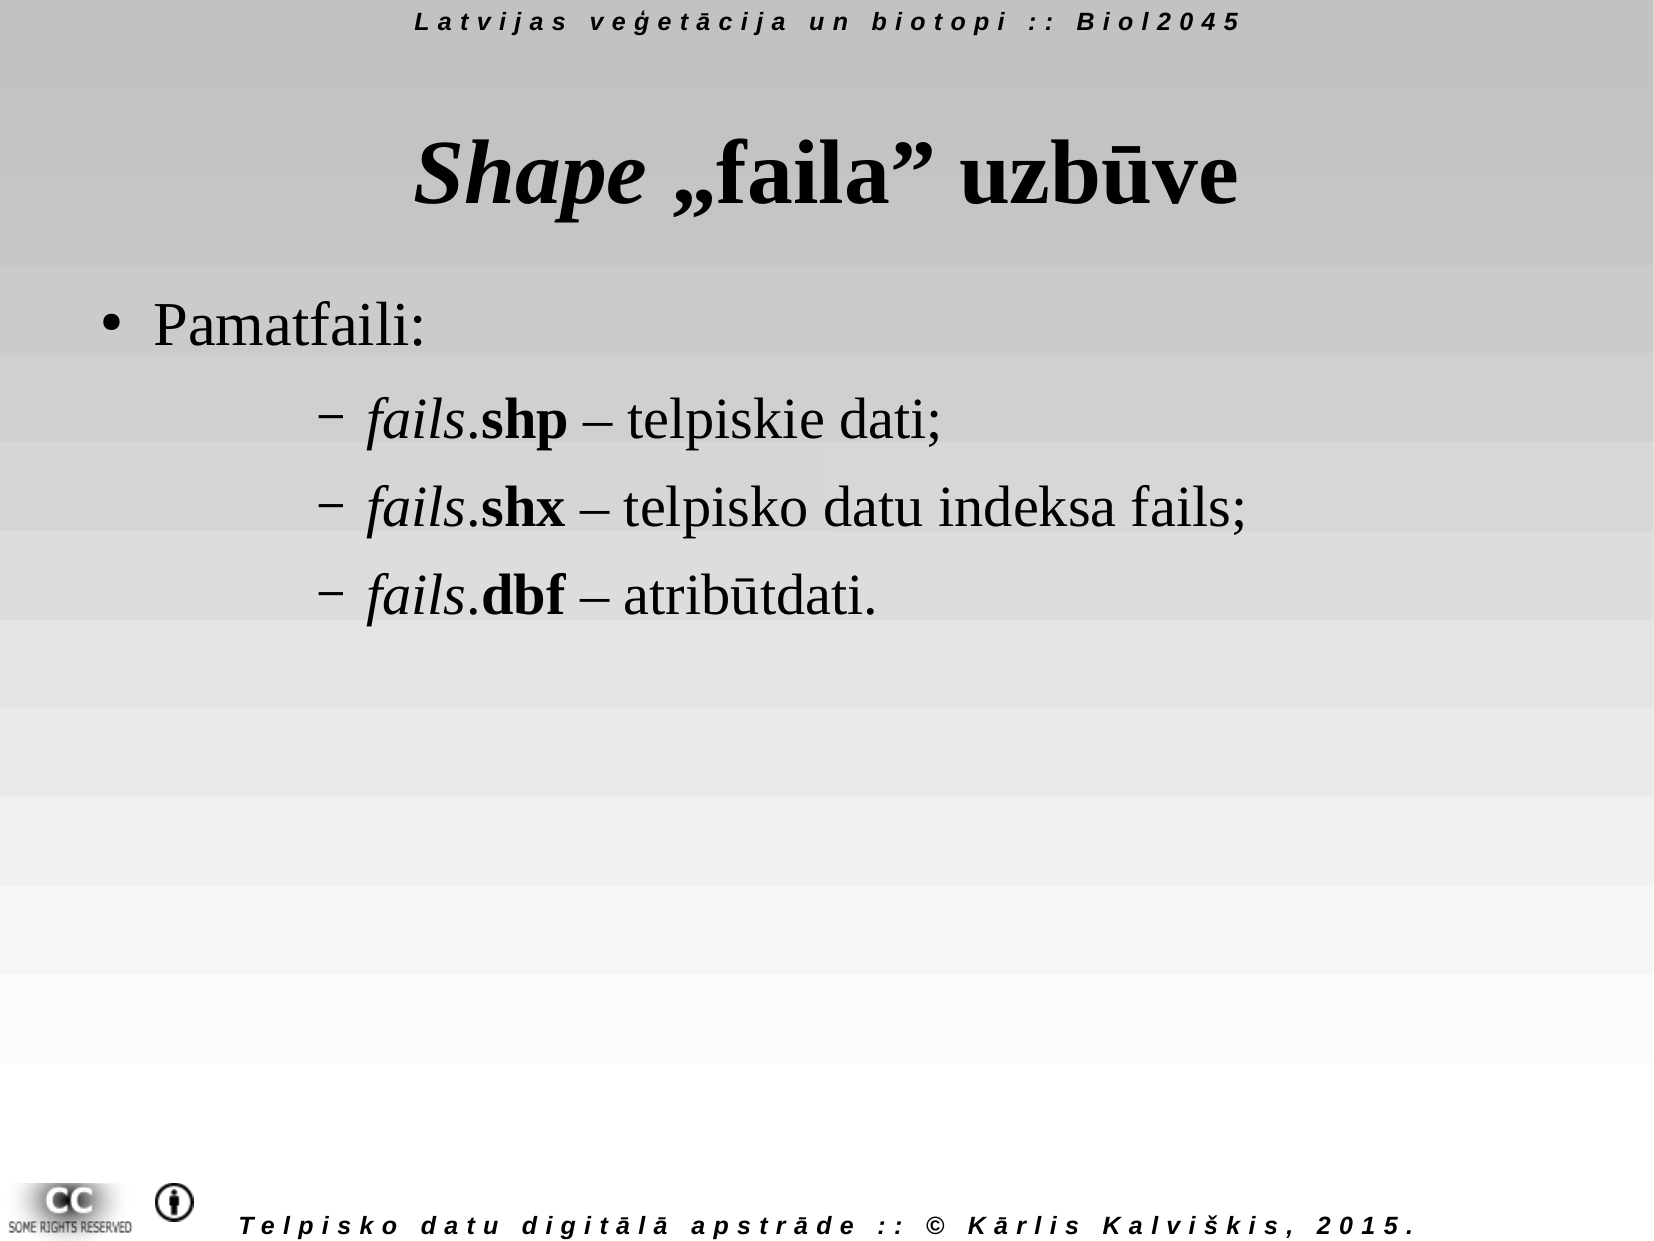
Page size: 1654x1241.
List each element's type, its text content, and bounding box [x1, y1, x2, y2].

picture [0, 0, 1654, 1241]
title Shape „faila” uzbūve [29, 56, 1625, 289]
list Pamatfaili: fails.shp – telpiskie dati; fails.shx – telpisko datu indeksa fails; fails.dbf – atribūtdati. [82, 289, 1571, 1098]
